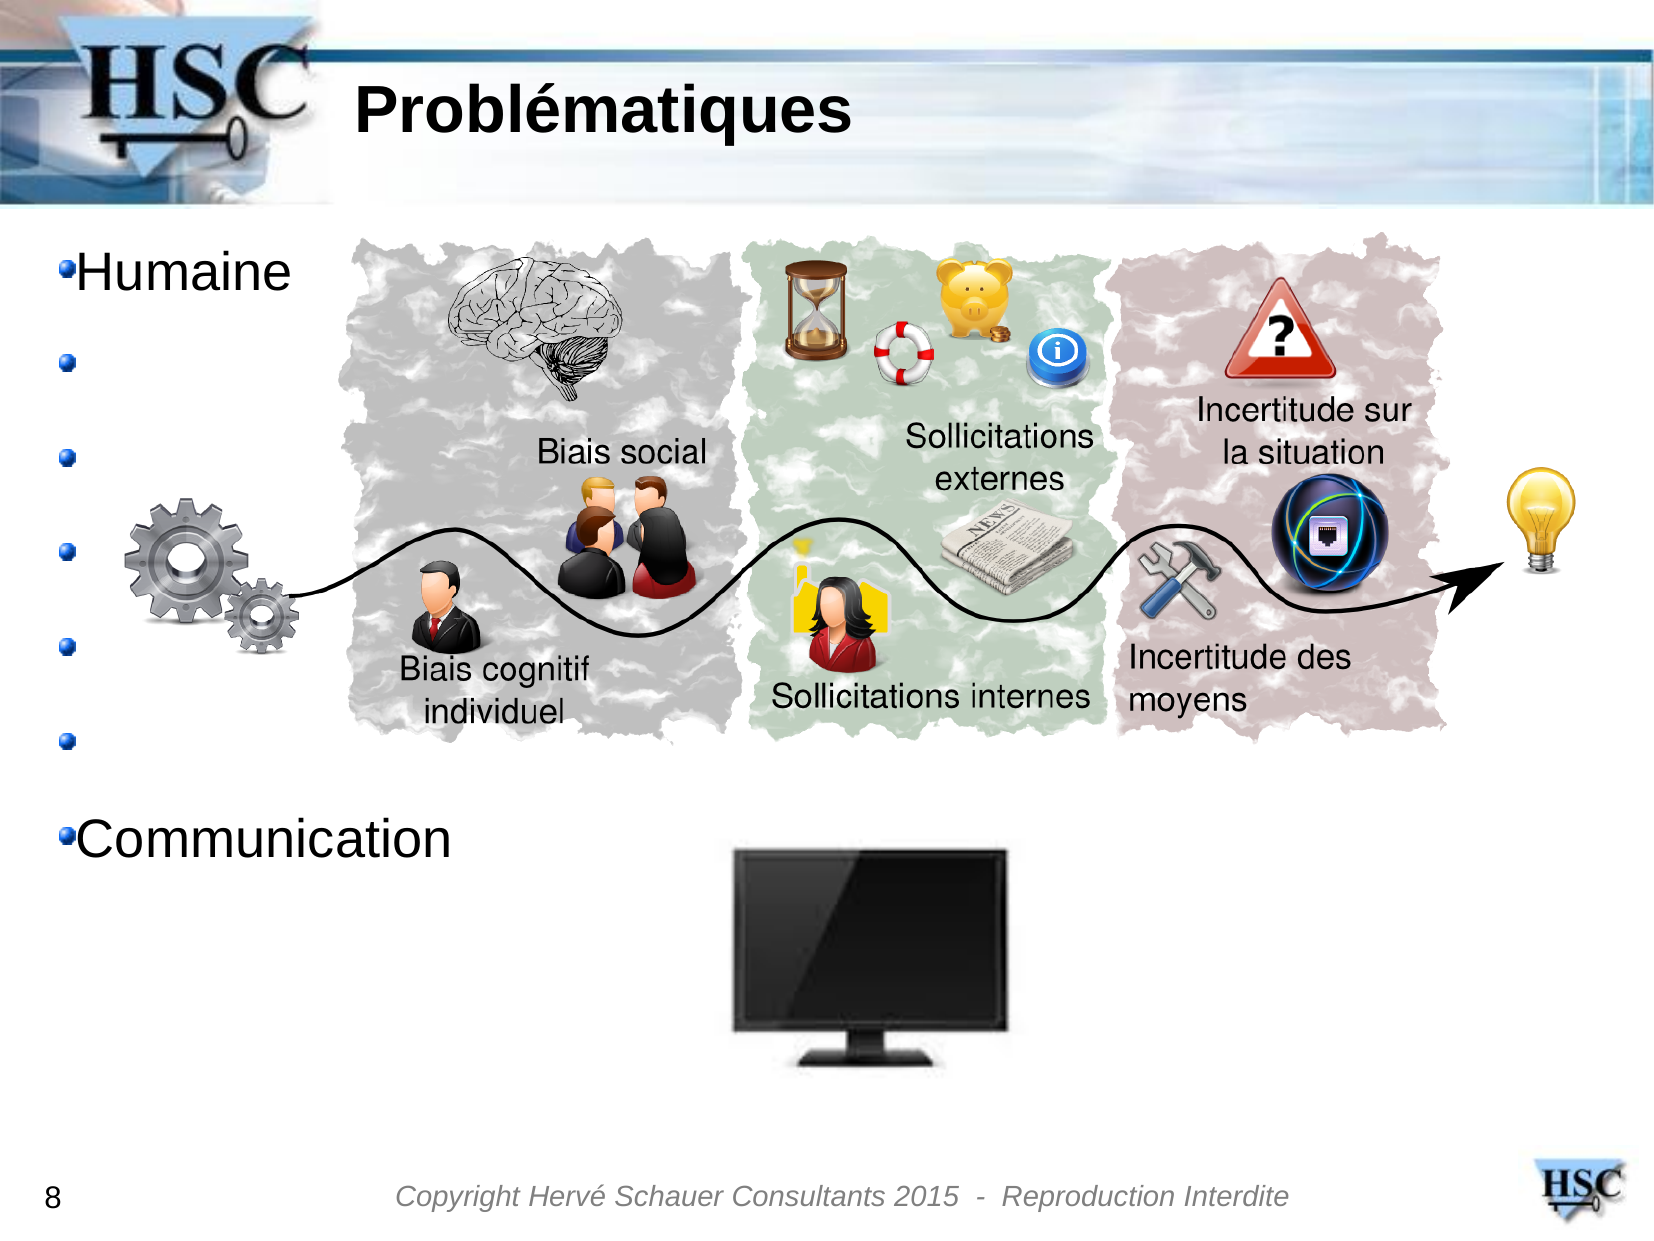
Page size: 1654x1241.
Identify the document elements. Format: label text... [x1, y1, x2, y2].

list Humaine Communication [59, 236, 1625, 1152]
title Problématiques [354, 2, 1654, 210]
picture [121, 152, 1595, 1123]
